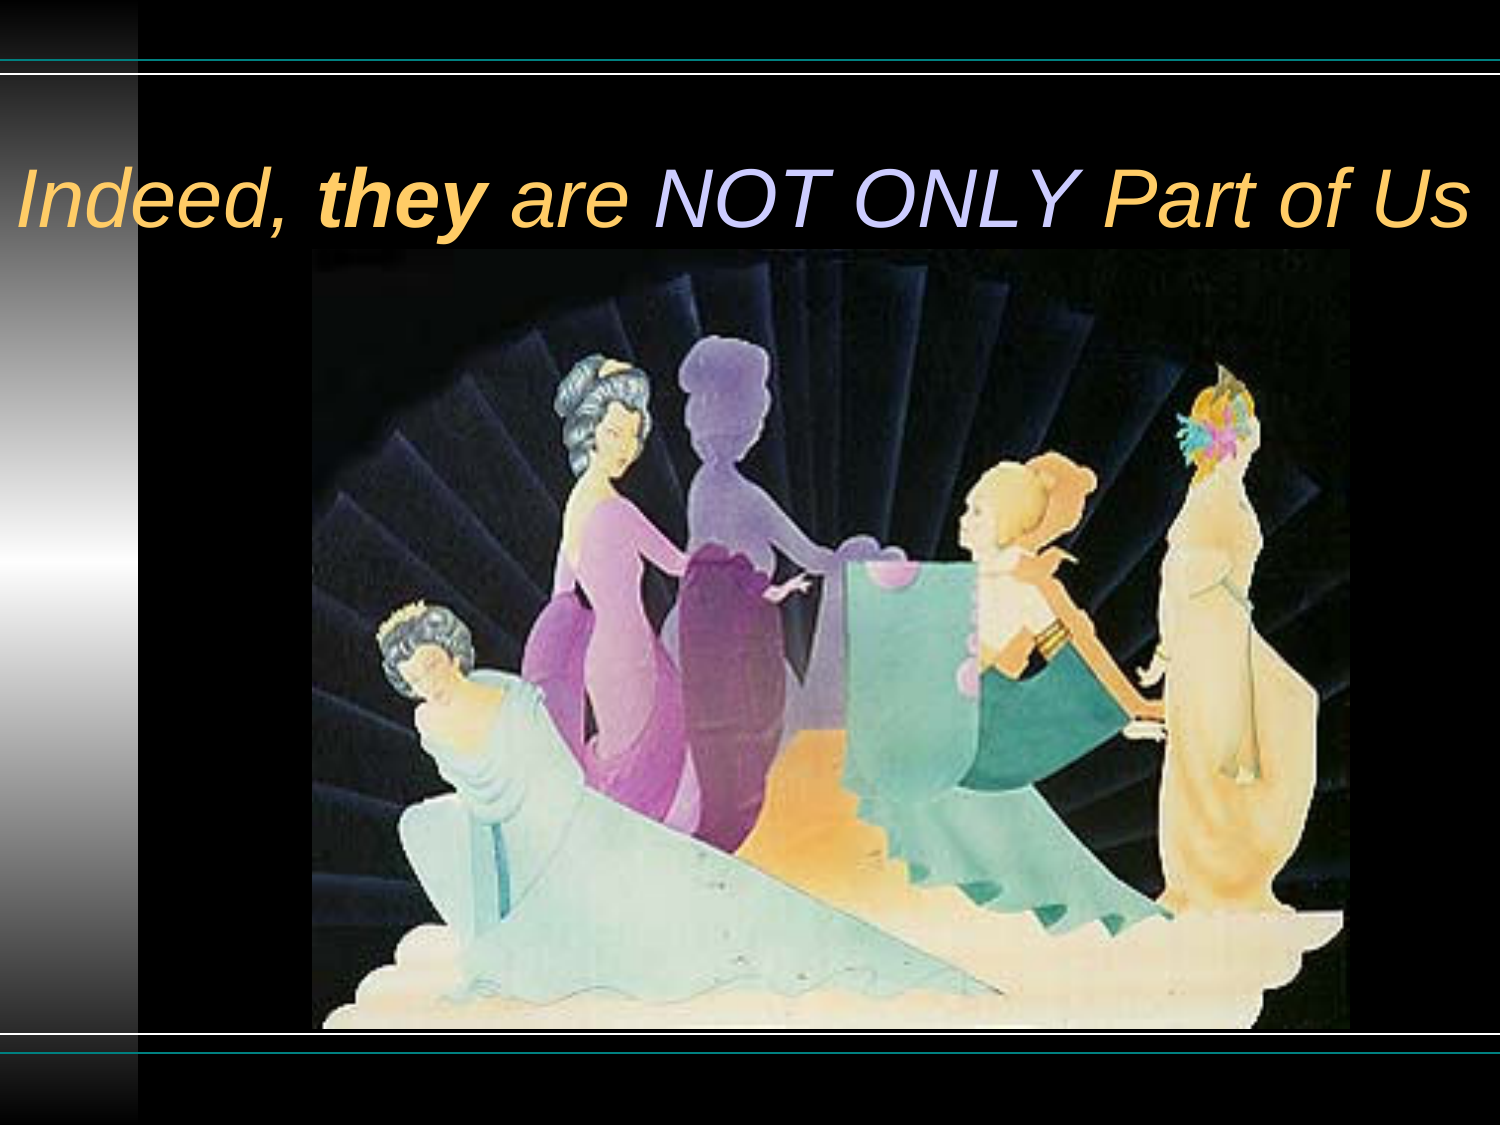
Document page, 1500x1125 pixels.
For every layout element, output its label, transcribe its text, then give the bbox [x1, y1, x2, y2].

picture [312, 249, 1351, 1029]
title Indeed, they are NOT ONLY Part of Us [0, 99, 1500, 288]
